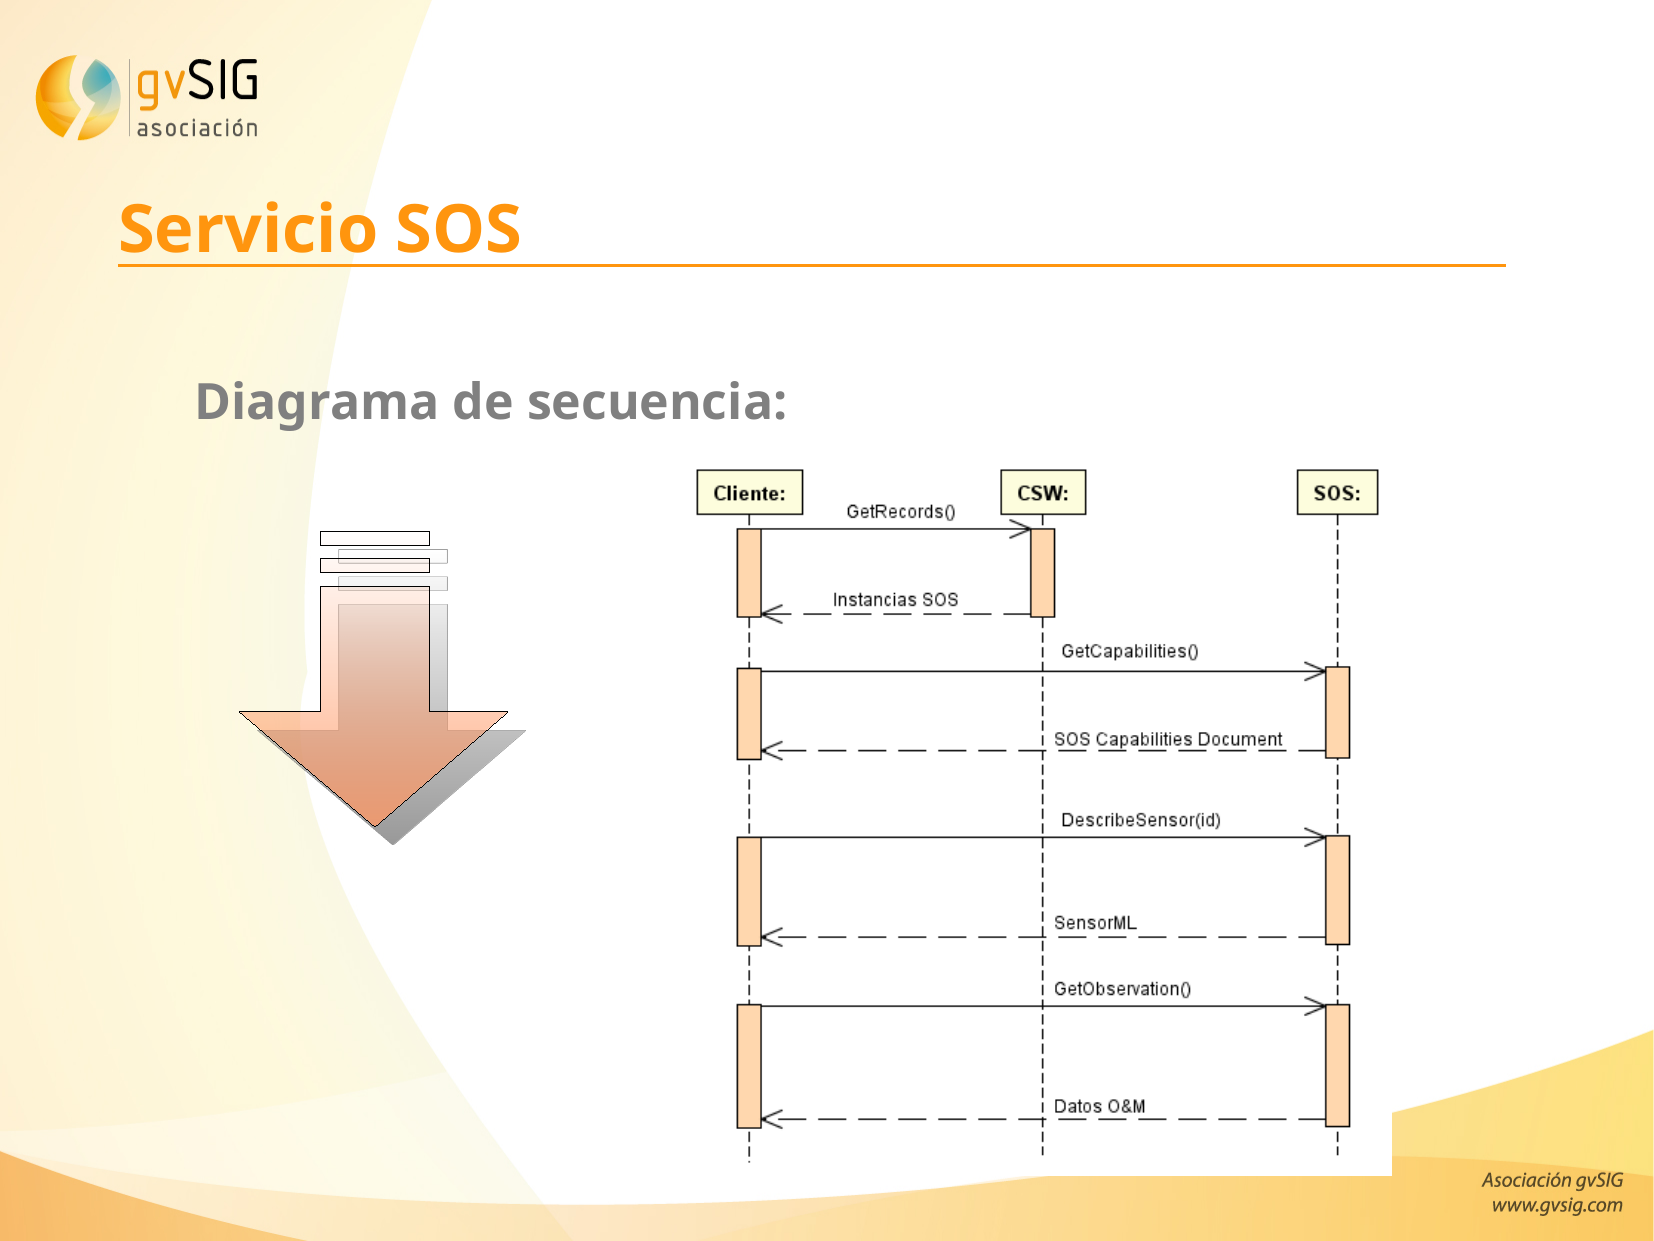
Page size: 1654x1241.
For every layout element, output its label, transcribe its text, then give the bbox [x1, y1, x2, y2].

title Servicio SOS [118, 177, 1607, 276]
text_box [320, 558, 430, 573]
picture [0, 0, 1654, 1241]
text_box Diagrama de secuencia: [194, 370, 1447, 430]
text_box [239, 586, 508, 827]
text_box [320, 531, 430, 546]
